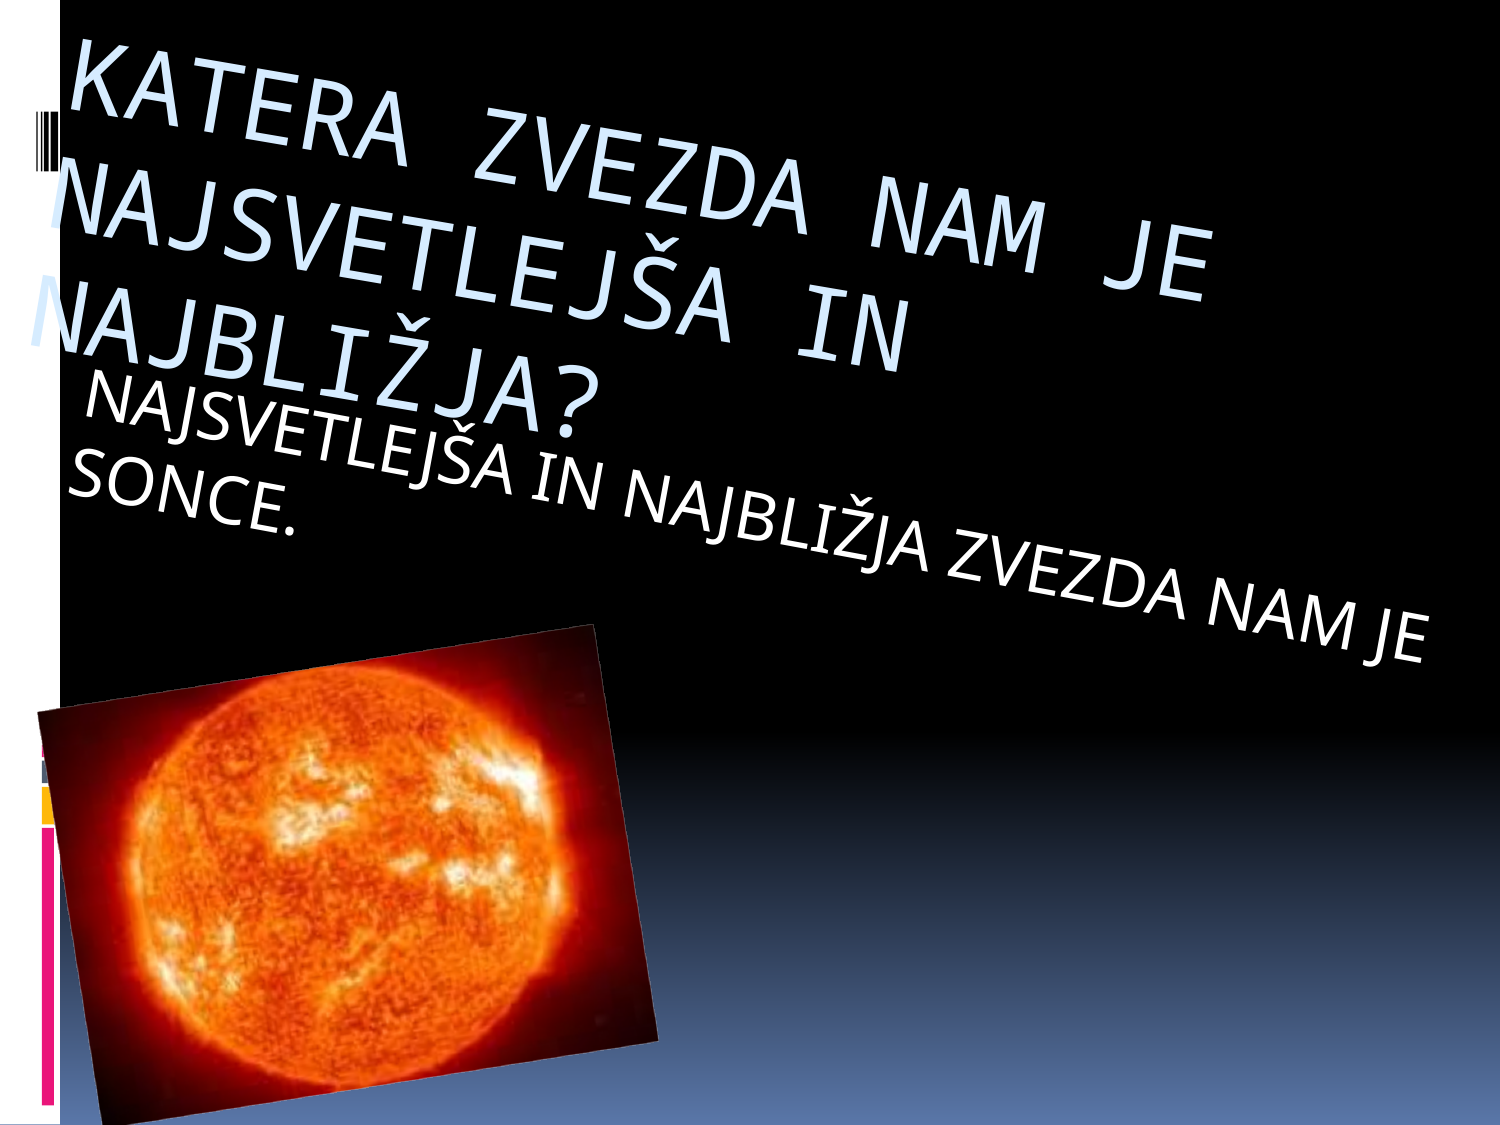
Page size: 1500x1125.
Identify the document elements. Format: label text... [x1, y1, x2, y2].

picture [36, 623, 659, 1125]
text_box NAJSVETLEJŠA IN NAJBLIŽJA ZVEZDA NAM JE SONCE. [47, 339, 1500, 782]
title KATERA ZVEZDA NAM JE NAJSVETLEJŠA IN NAJBLIŽJA? [35, 0, 1500, 448]
